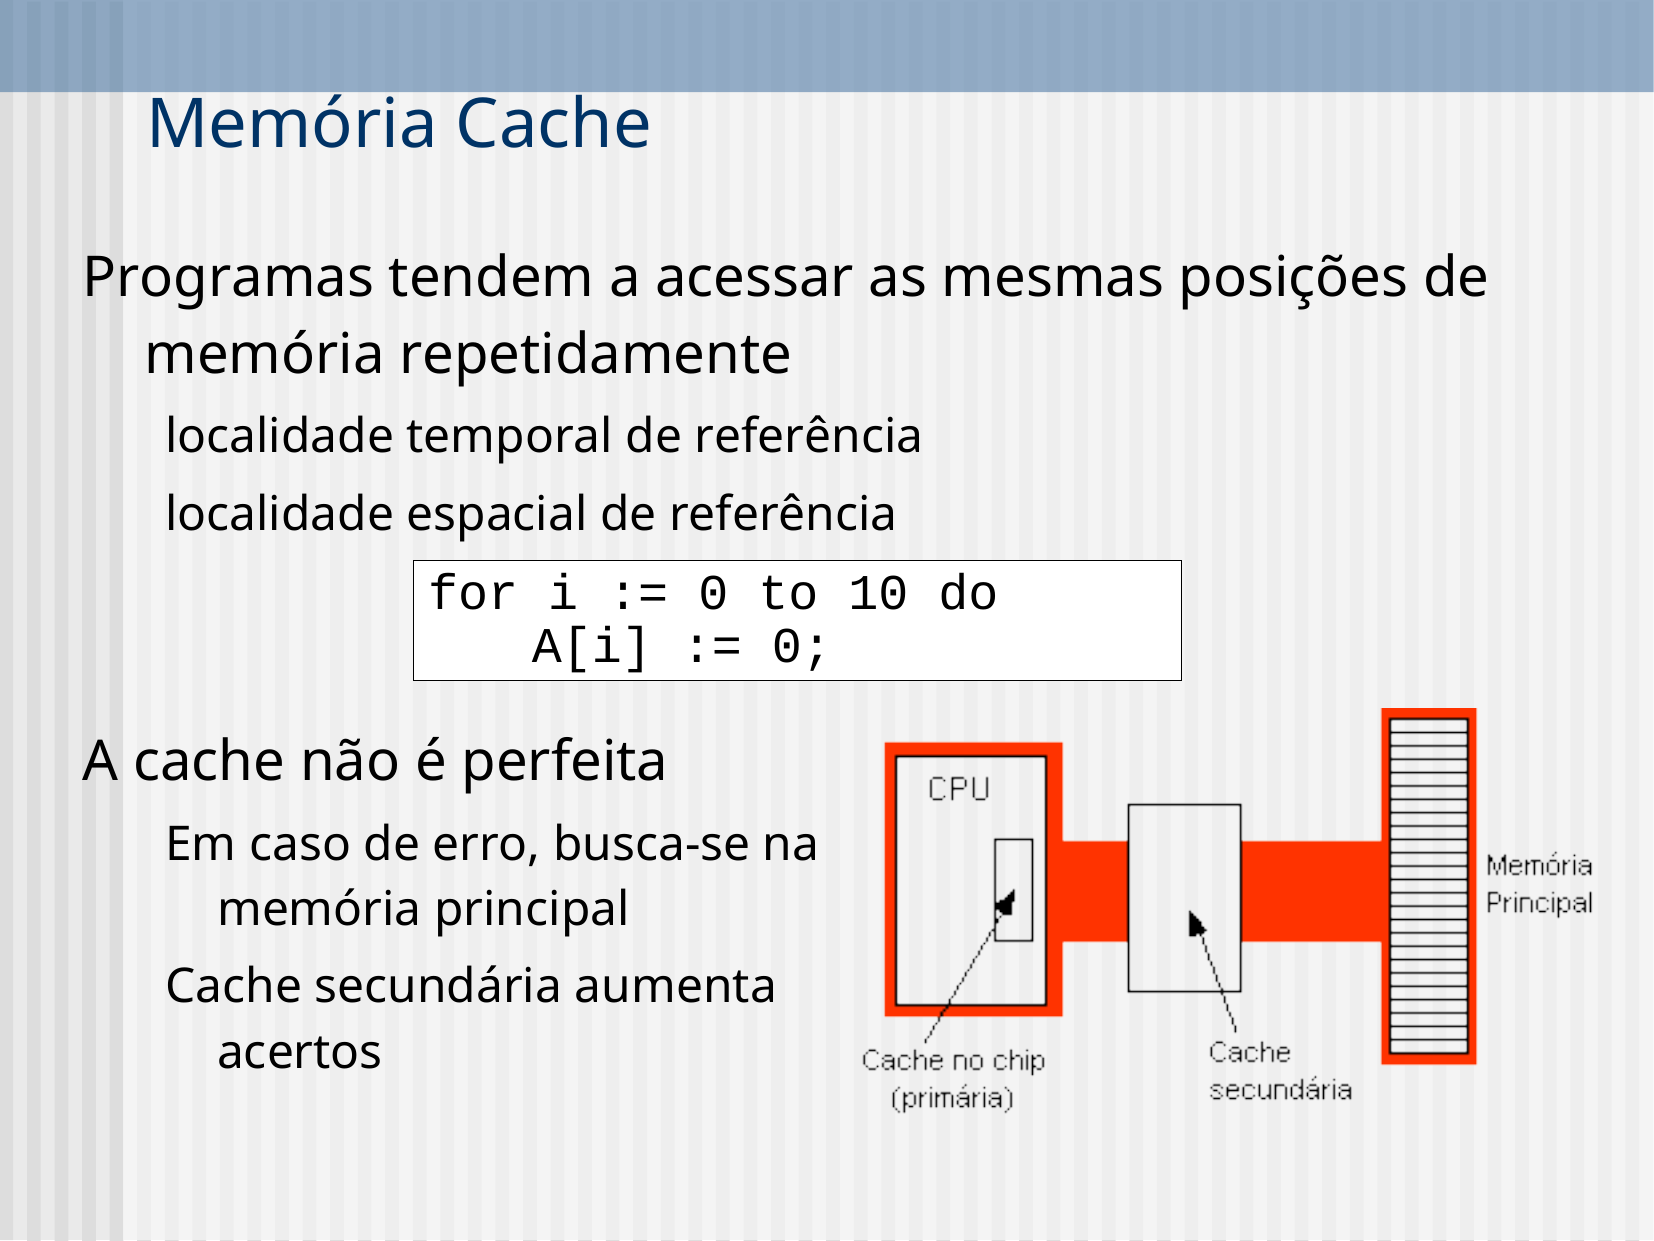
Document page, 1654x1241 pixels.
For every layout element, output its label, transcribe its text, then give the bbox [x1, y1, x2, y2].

text_box for i := 0 to 10 do A[i] := 0; [413, 560, 1182, 680]
picture [797, 708, 1606, 1123]
list Programas tendem a acessar as mesmas posições de memória repetidamente localidade temporal de referência localidade espacial de referência [82, 236, 1571, 532]
list A cache não é perfeita Em caso de erro, busca-se na memória principal Cache secundária aumenta acertos [82, 720, 797, 1046]
title Memória Cache [146, 36, 1536, 204]
